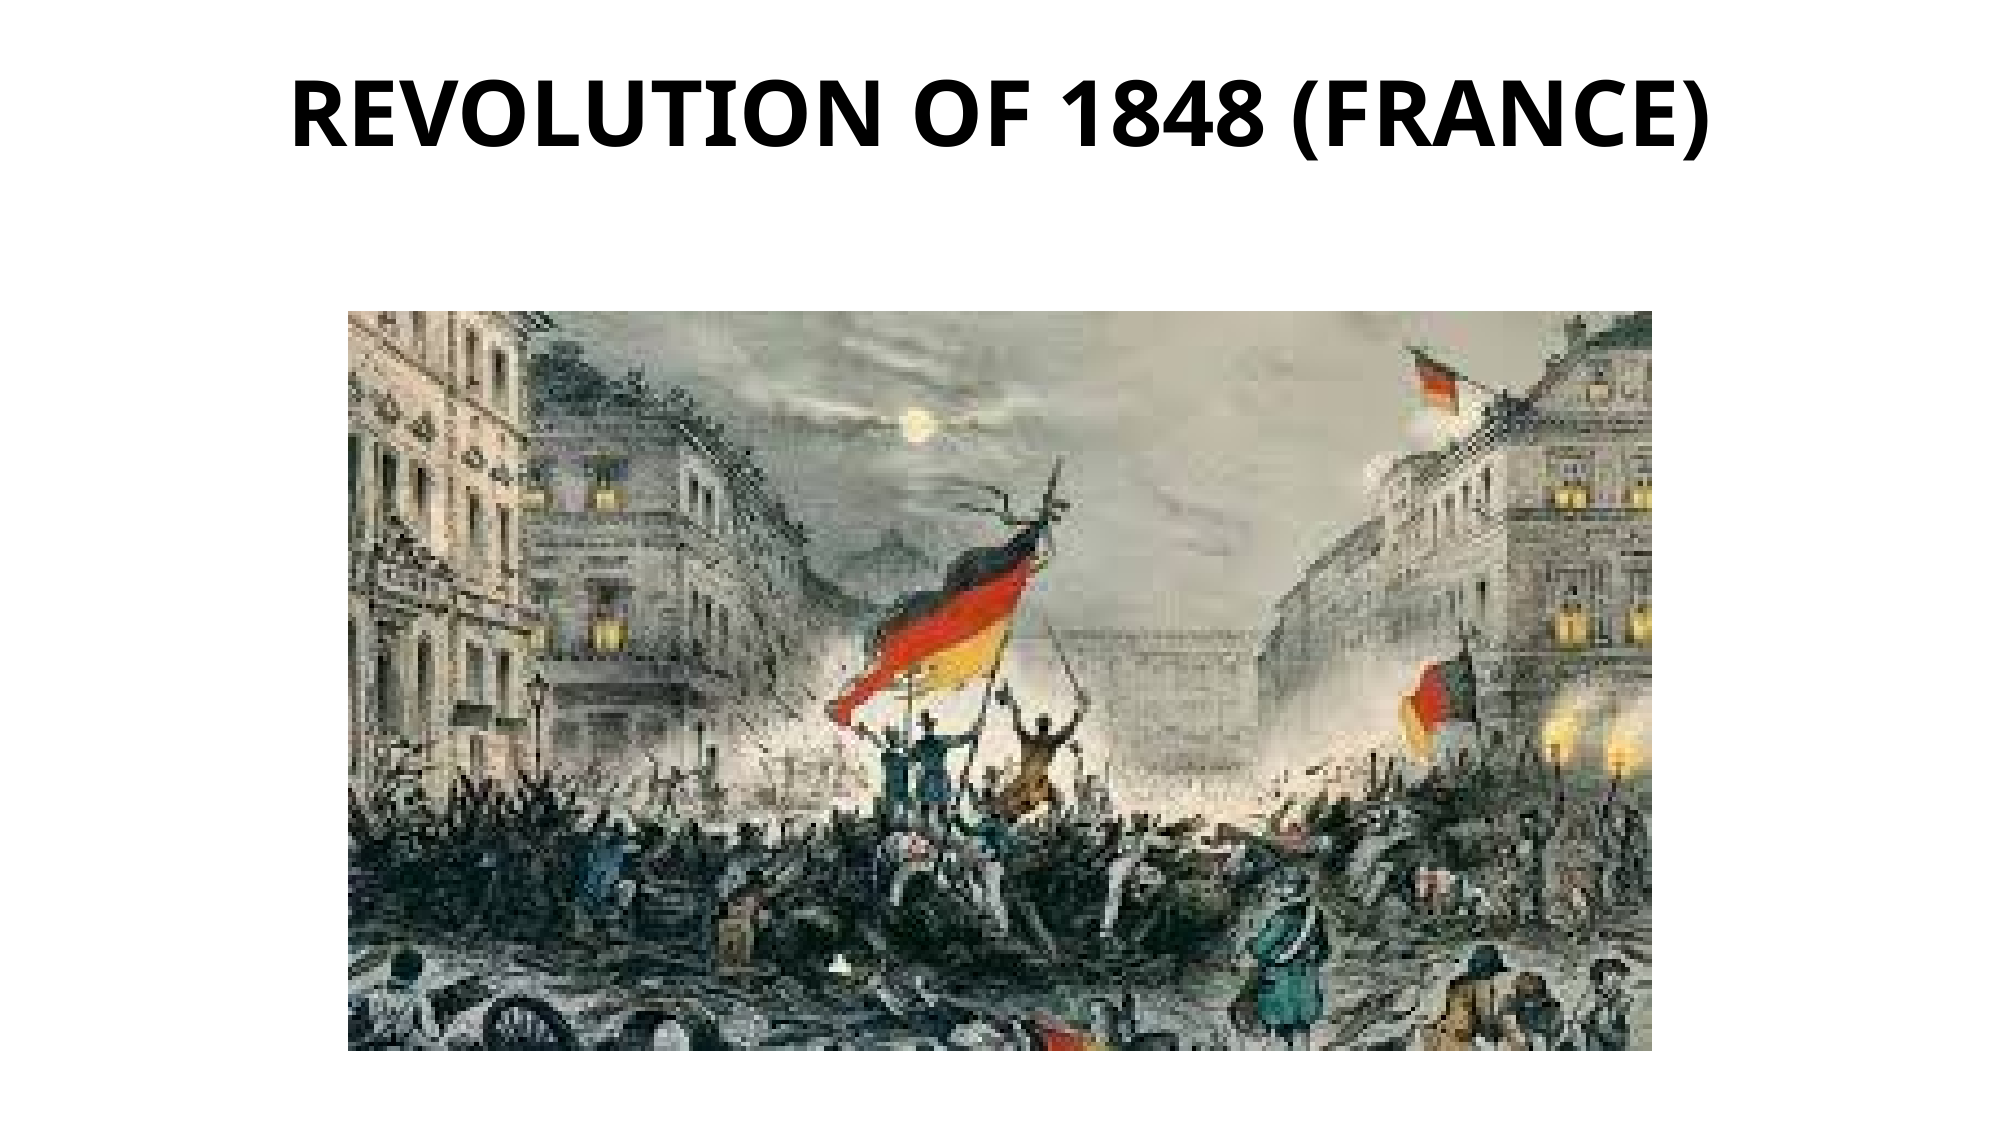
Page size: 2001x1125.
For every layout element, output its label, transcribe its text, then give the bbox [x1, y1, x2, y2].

title REVOLUTION OF 1848 (FRANCE) [137, 59, 1863, 278]
picture [348, 311, 1652, 1051]
